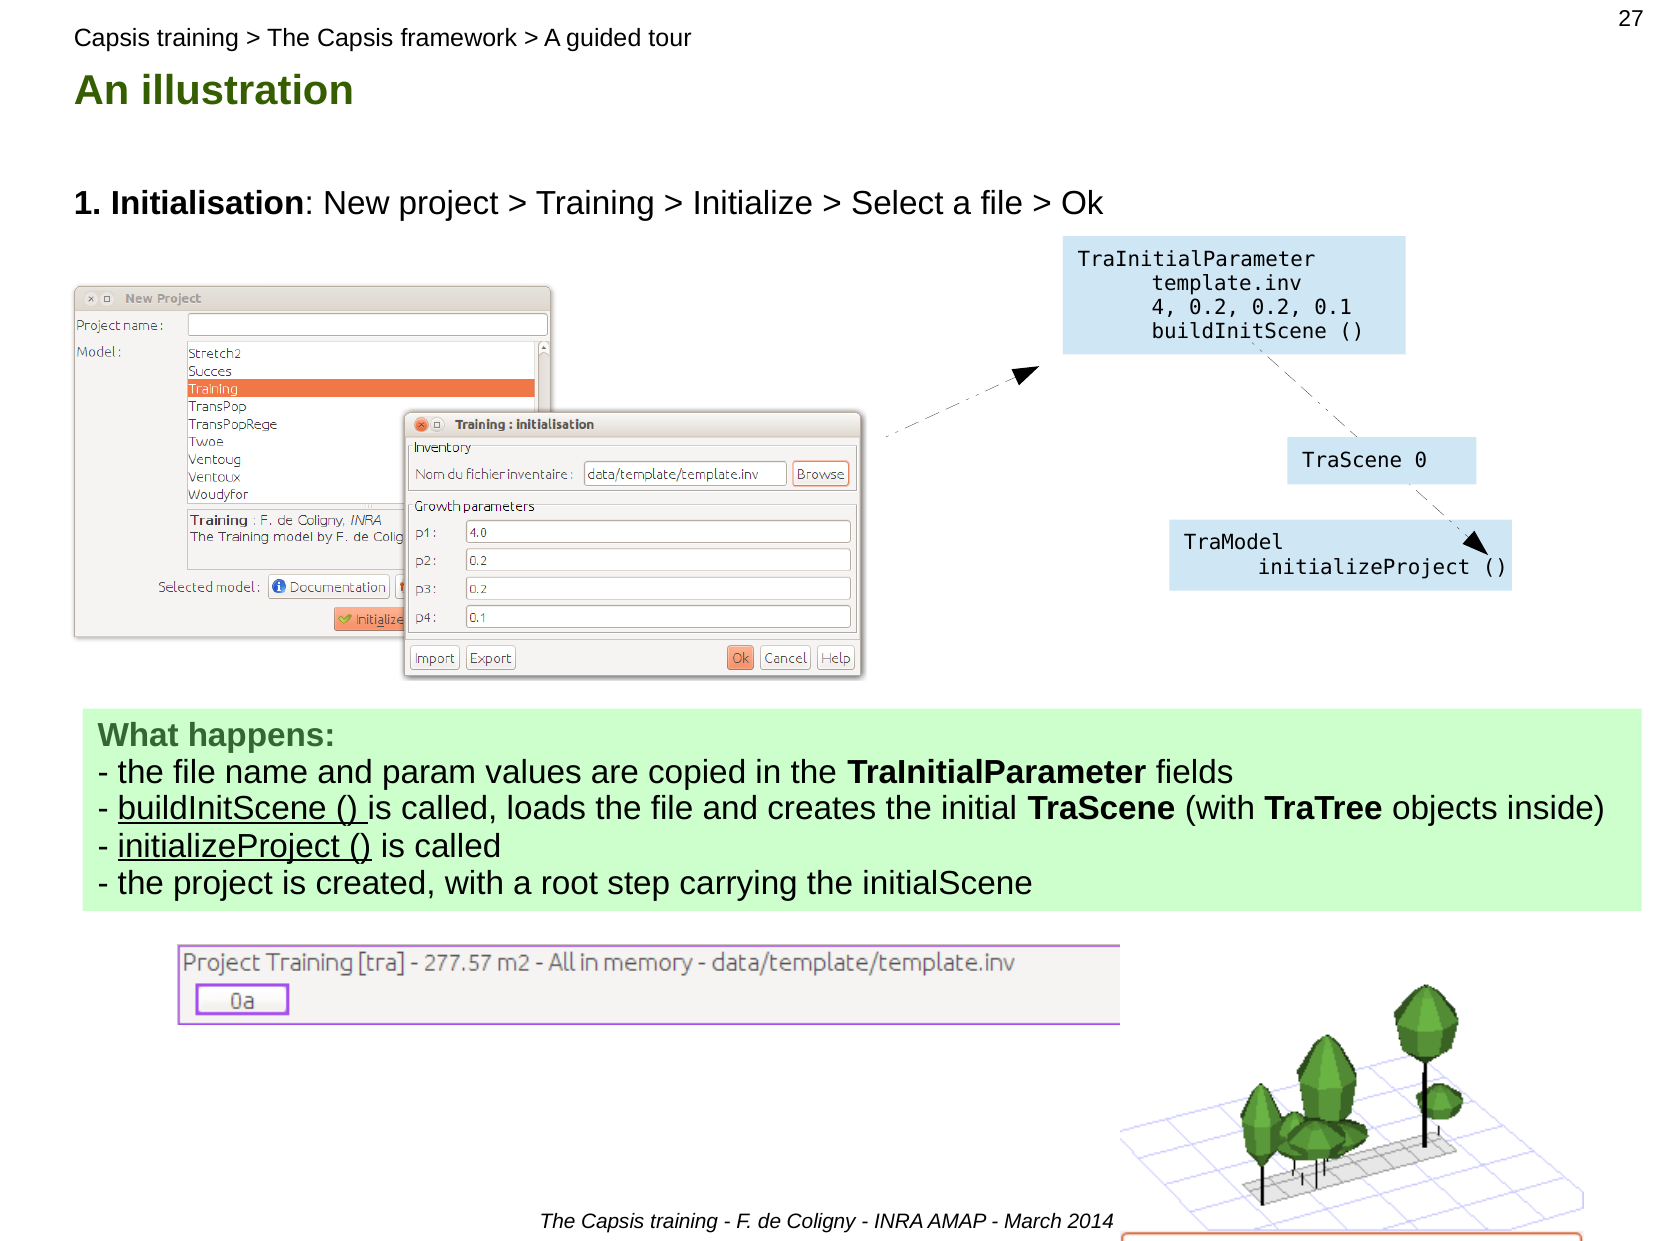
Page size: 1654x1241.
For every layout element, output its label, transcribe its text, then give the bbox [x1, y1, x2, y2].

text_box An illustration [59, 59, 1016, 121]
text_box What happens: - the file name and param values are copied in the TraInitialParameter fields - buildInitScene () is called, loads the file and creates the initial TraScene (with TraTree objects inside) - initializeProject () is called - the project is created, with a root step carrying the initialScene [82, 708, 1642, 911]
text_box TraInitialParameter template.inv 4, 0.2, 0.2, 0.1 buildInitScene () [1062, 236, 1406, 355]
text_box TraModel initializeProject () [1169, 519, 1512, 591]
picture [70, 283, 867, 681]
text_box 1. Initialisation: New project > Training > Initialize > Select a file > Ok [59, 177, 1205, 230]
picture [177, 941, 1584, 1201]
text_box Capsis training > The Capsis framework > A guided tour [59, 16, 1004, 59]
text_box TraScene 0 [1287, 437, 1477, 485]
text_box The Capsis training - F. de Coligny - INRA AMAP - March 2014 [0, 1201, 1654, 1241]
